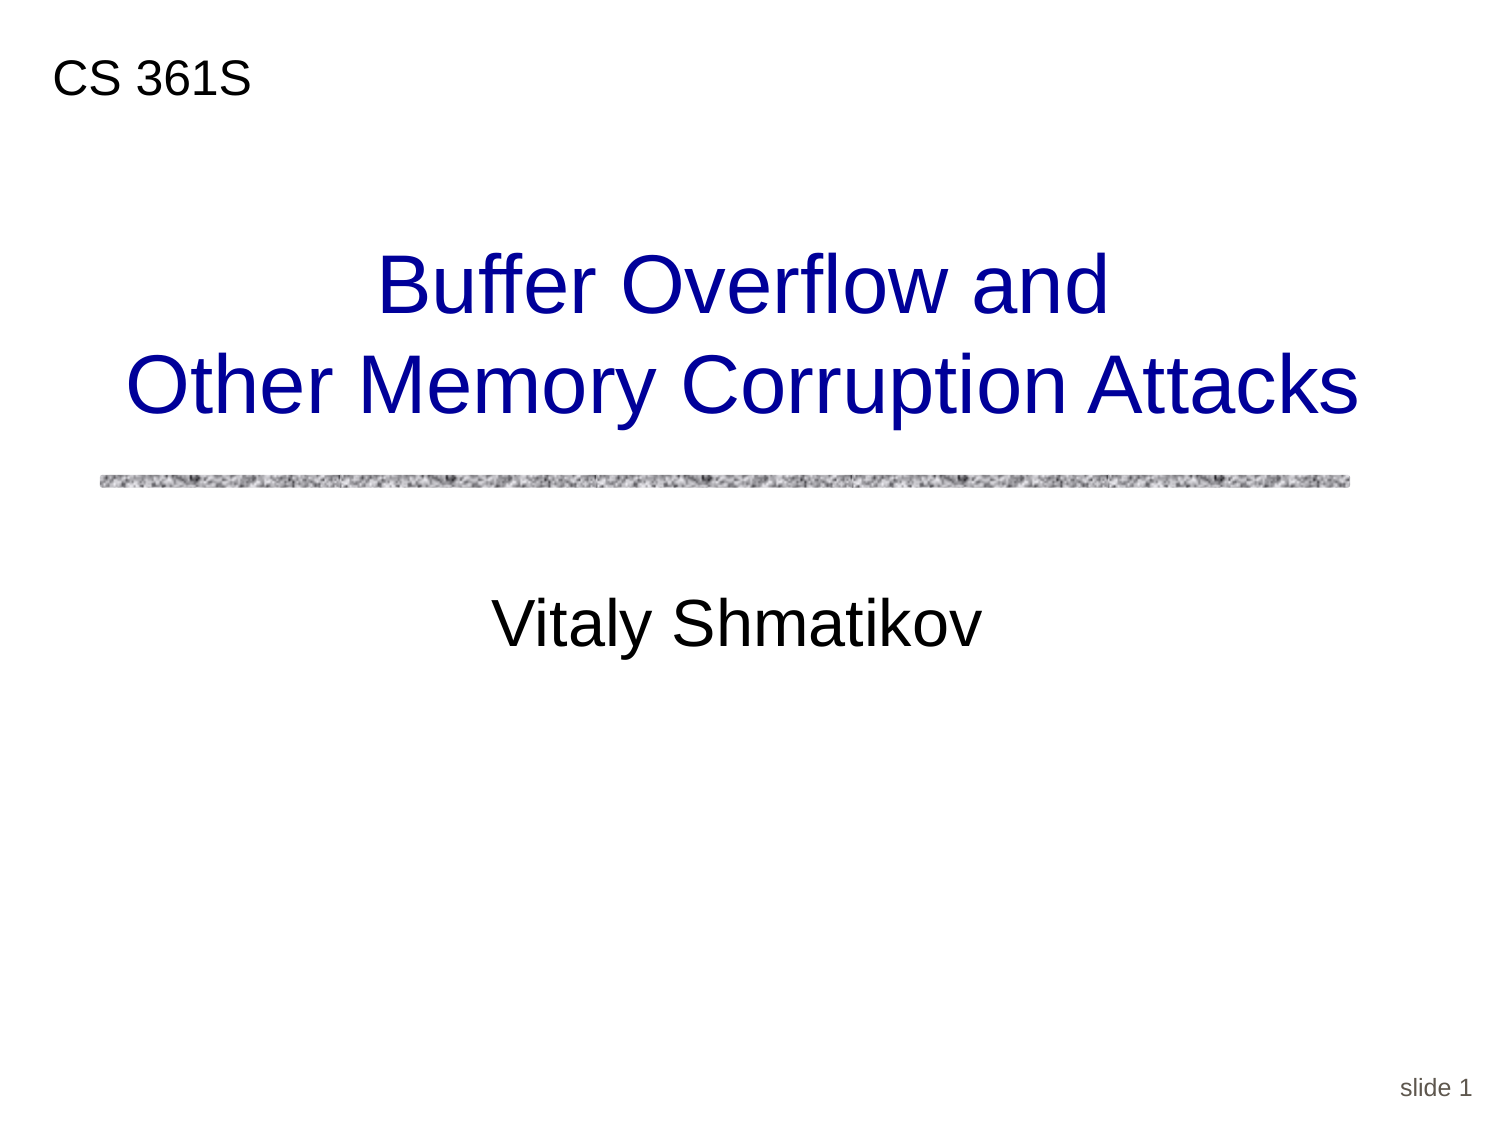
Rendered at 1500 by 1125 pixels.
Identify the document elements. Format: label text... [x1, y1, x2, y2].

text_box CS 361S [37, 37, 301, 113]
text_box slide <number> [1187, 1025, 1488, 1110]
picture [99, 474, 1351, 488]
subtitle Vitaly Shmatikov [449, 571, 1025, 697]
title Buffer Overflow and Other Memory Corruption Attacks [37, 174, 1450, 438]
